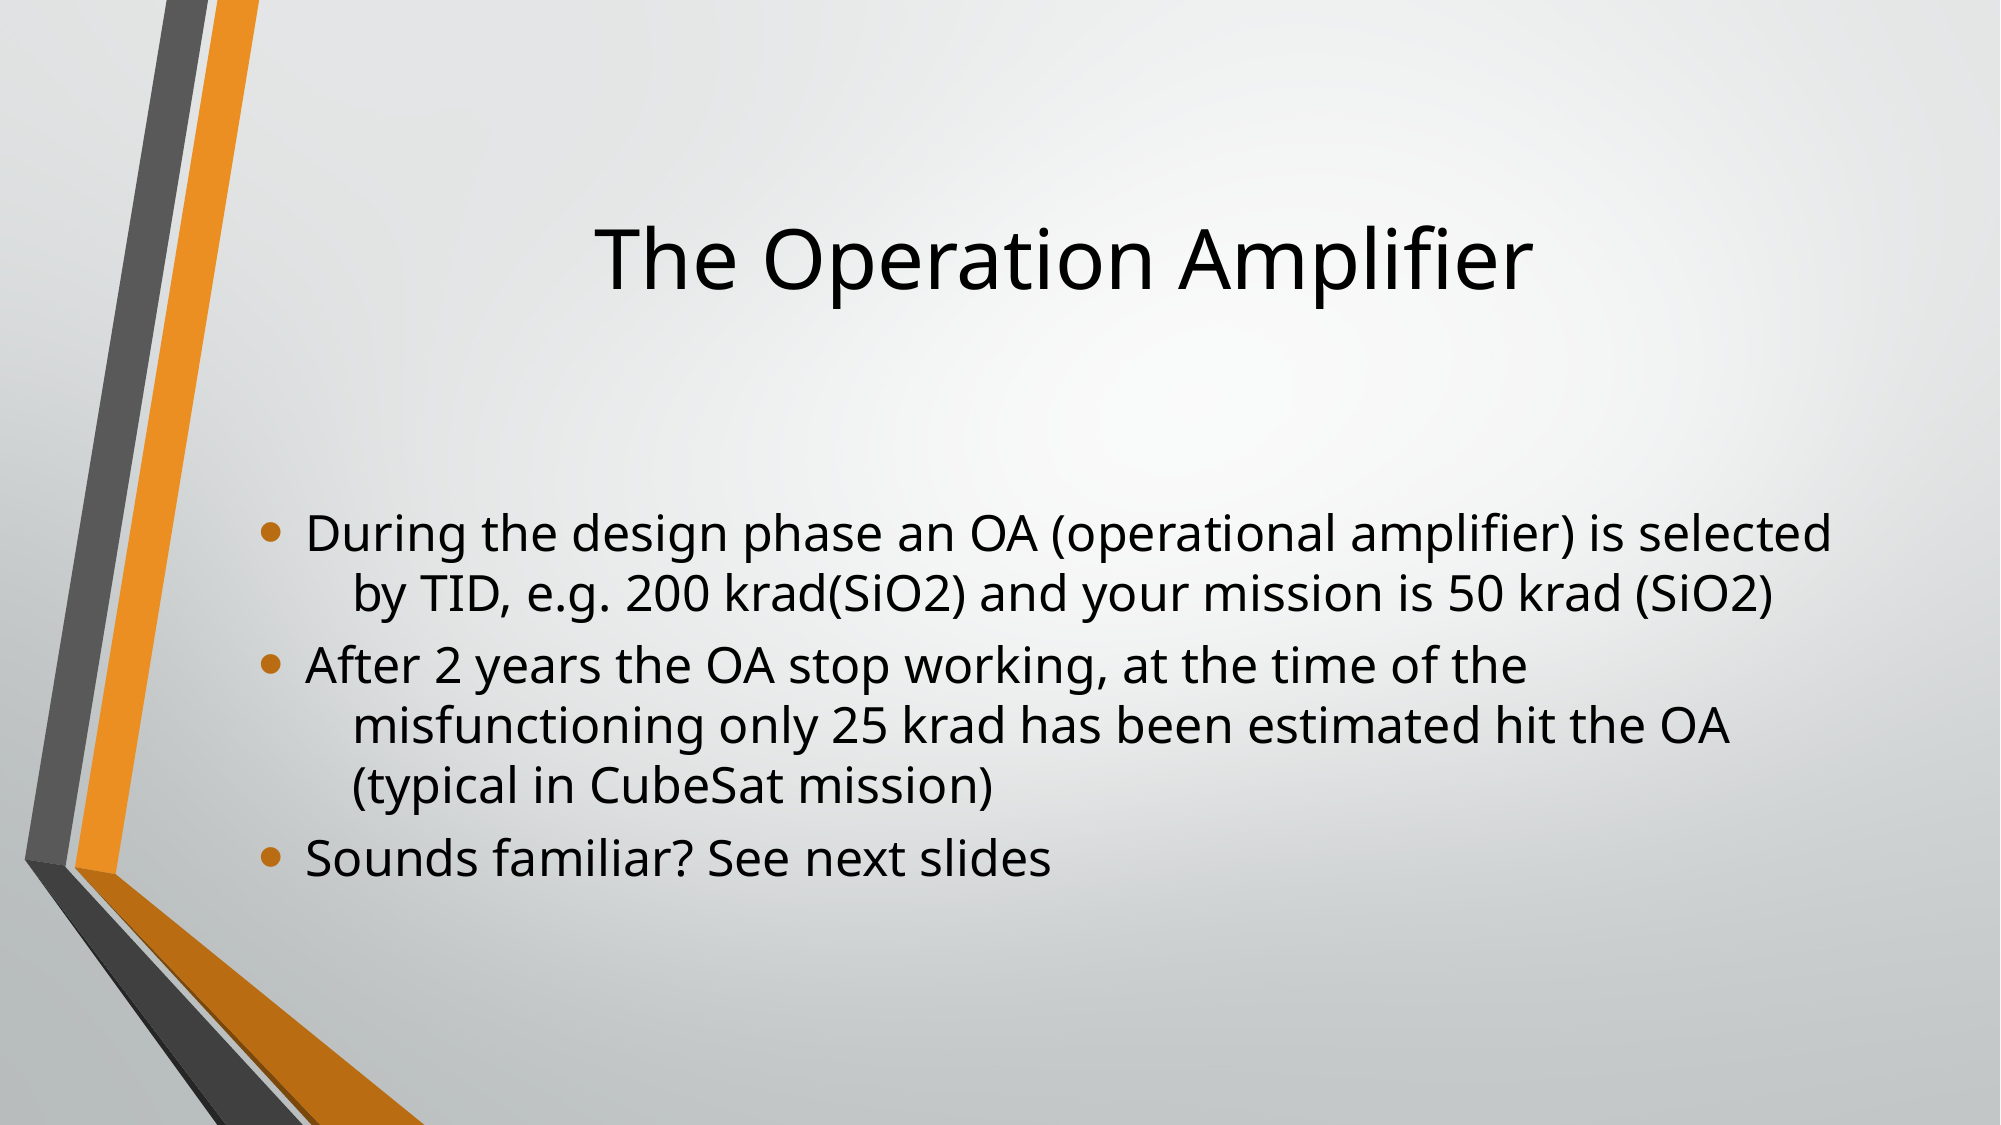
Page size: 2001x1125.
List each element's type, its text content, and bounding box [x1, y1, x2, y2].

list During the design phase an OA (operational amplifier) is selected by TID, e.g. 200 krad(SiO2) and your mission is 50 krad (SiO2) After 2 years the OA stop working, at the time of the misfunctioning only 25 krad has been estimated hit the OA (typical in CubeSat mission) Sounds familiar? See next slides [243, 437, 1887, 950]
title The Operation Amplifier [243, 112, 1887, 400]
